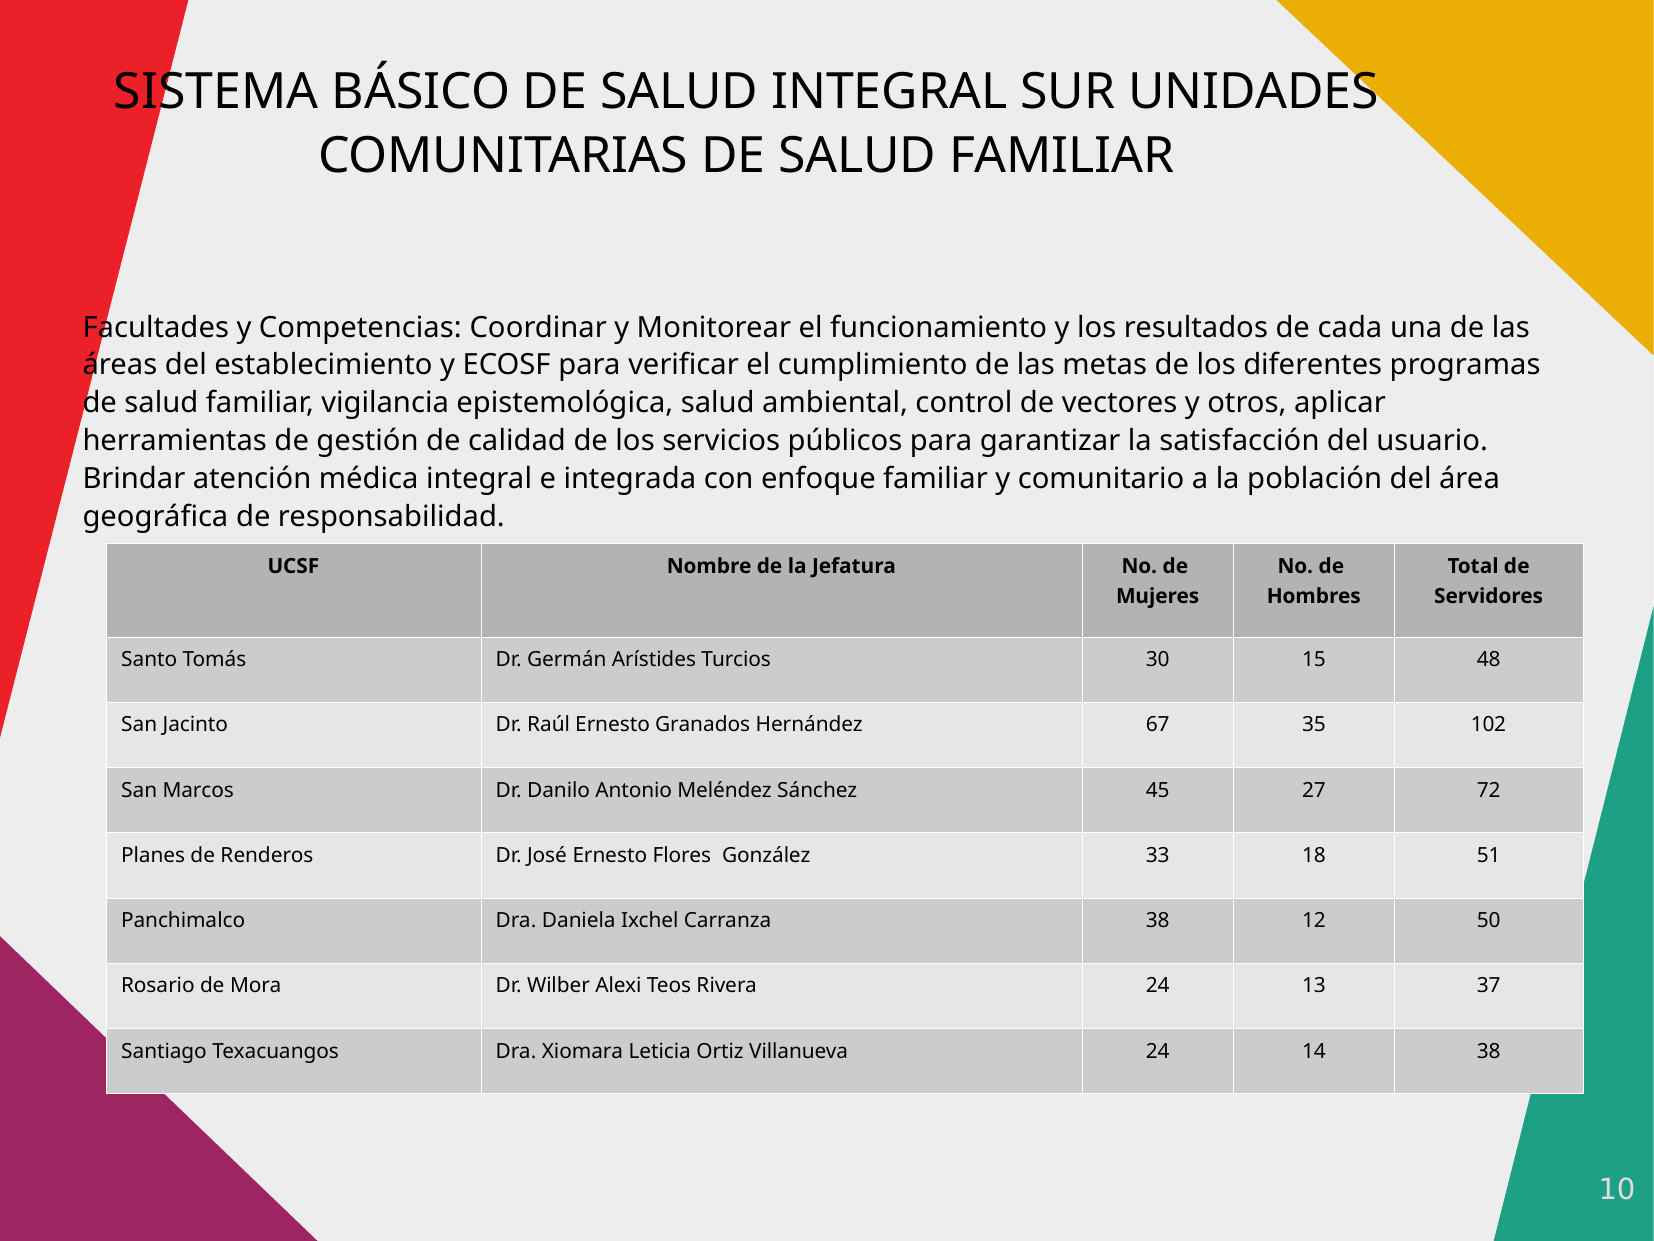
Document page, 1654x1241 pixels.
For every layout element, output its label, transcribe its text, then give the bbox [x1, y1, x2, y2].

table_cell 67 [1083, 703, 1233, 767]
title SISTEMA BÁSICO DE SALUD INTEGRAL SUR UNIDADES COMUNITARIAS DE SALUD FAMILIAR [82, 47, 1412, 190]
table_cell Santo Tomás [107, 638, 481, 702]
table_cell 51 [1395, 833, 1583, 898]
table_cell 12 [1234, 899, 1394, 963]
table_cell San Marcos [107, 768, 481, 832]
table_cell 14 [1234, 1029, 1394, 1093]
table_cell 38 [1083, 899, 1233, 963]
table_cell 24 [1083, 964, 1233, 1028]
table_cell 48 [1395, 638, 1583, 702]
table_cell 102 [1395, 703, 1583, 767]
table_cell 45 [1083, 768, 1233, 832]
table_cell 50 [1395, 899, 1583, 963]
table_cell Dr. Germán Arístides Turcios [482, 638, 1082, 702]
table_cell 15 [1234, 638, 1394, 702]
table_cell Dra. Daniela Ixchel Carranza [482, 899, 1082, 963]
text_box Facultades y Competencias: Coordinar y Monitorear el funcionamiento y los resultados de cada una de las áreas del establecimiento y ECOSF para verificar el cumplimiento de las metas de los diferentes programas de salud familiar, vigilancia epistemológica, salud ambiental, control de vectores y otros, aplicar herramientas de gestión de calidad de los servicios públicos para garantizar la satisfacción del usuario. Brindar atención médica integral e integrada con enfoque familiar y comunitario a la población del área geográfica de responsabilidad. [82, 224, 1571, 556]
table_cell 72 [1395, 768, 1583, 832]
table_cell San Jacinto [107, 703, 481, 767]
table_cell Dr. Raúl Ernesto Granados Hernández [482, 703, 1082, 767]
table_cell Panchimalco [107, 899, 481, 963]
table_cell Dr. Danilo Antonio Meléndez Sánchez [482, 768, 1082, 832]
table_cell Planes de Renderos [107, 833, 481, 898]
table_cell 33 [1083, 833, 1233, 898]
table_cell 18 [1234, 833, 1394, 898]
table_cell 38 [1395, 1029, 1583, 1093]
table_cell Dr. José Ernesto Flores González [482, 833, 1082, 898]
table_cell 27 [1234, 768, 1394, 832]
table_cell 35 [1234, 703, 1394, 767]
table_header No. de Hombres [1234, 544, 1394, 637]
table_header UCSF [107, 544, 481, 637]
table_cell 13 [1234, 964, 1394, 1028]
table_header Total de Servidores [1395, 544, 1583, 637]
table_cell Dra. Xiomara Leticia Ortiz Villanueva [482, 1029, 1082, 1093]
table_cell 24 [1083, 1029, 1233, 1093]
table_cell 30 [1083, 638, 1233, 702]
table_cell Rosario de Mora [107, 964, 481, 1028]
table_header Nombre de la Jefatura [482, 544, 1082, 637]
table_cell Dr. Wilber Alexi Teos Rivera [482, 964, 1082, 1028]
table_cell 37 [1395, 964, 1583, 1028]
table_header No. de Mujeres [1083, 544, 1233, 637]
table_cell Santiago Texacuangos [107, 1029, 481, 1093]
